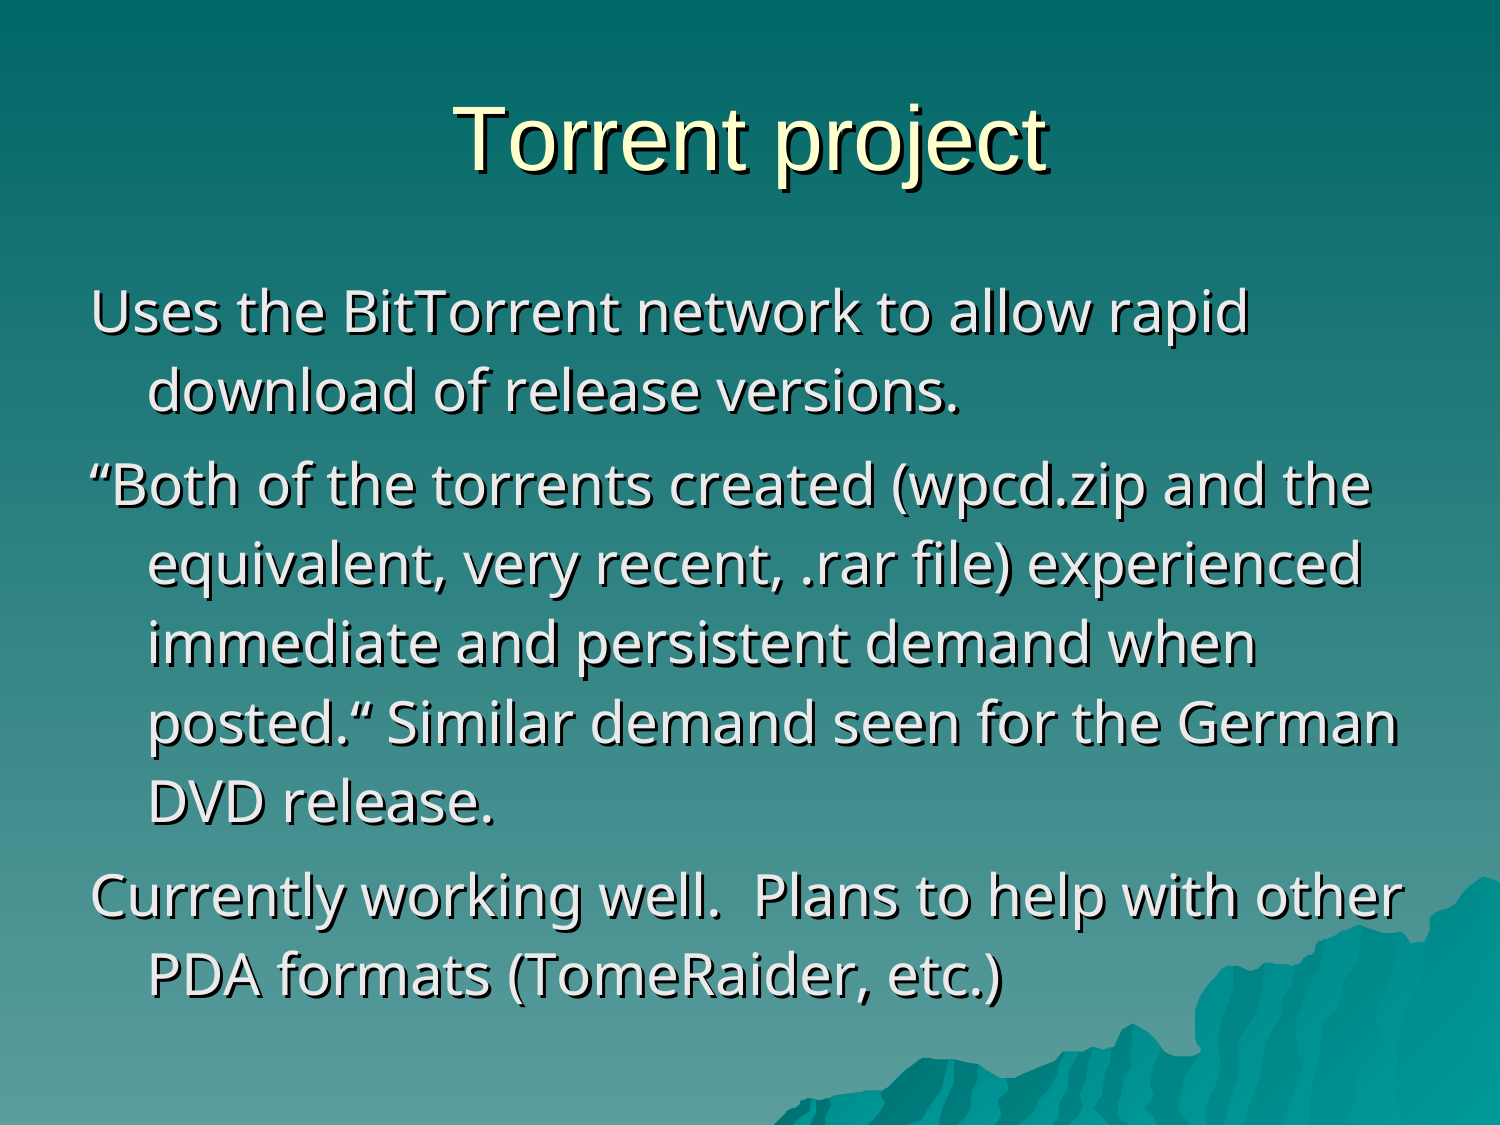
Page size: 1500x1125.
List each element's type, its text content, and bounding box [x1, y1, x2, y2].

title Torrent project [75, 45, 1426, 233]
list Uses the BitTorrent network to allow rapid download of release versions. “Both of the torrents created (wpcd.zip and the equivalent, very recent, .rar file) experienced immediate and persistent demand when posted.“ Similar demand seen for the German DVD release. Currently working well. Plans to help with other PDA formats (TomeRaider, etc.) [75, 262, 1426, 1006]
